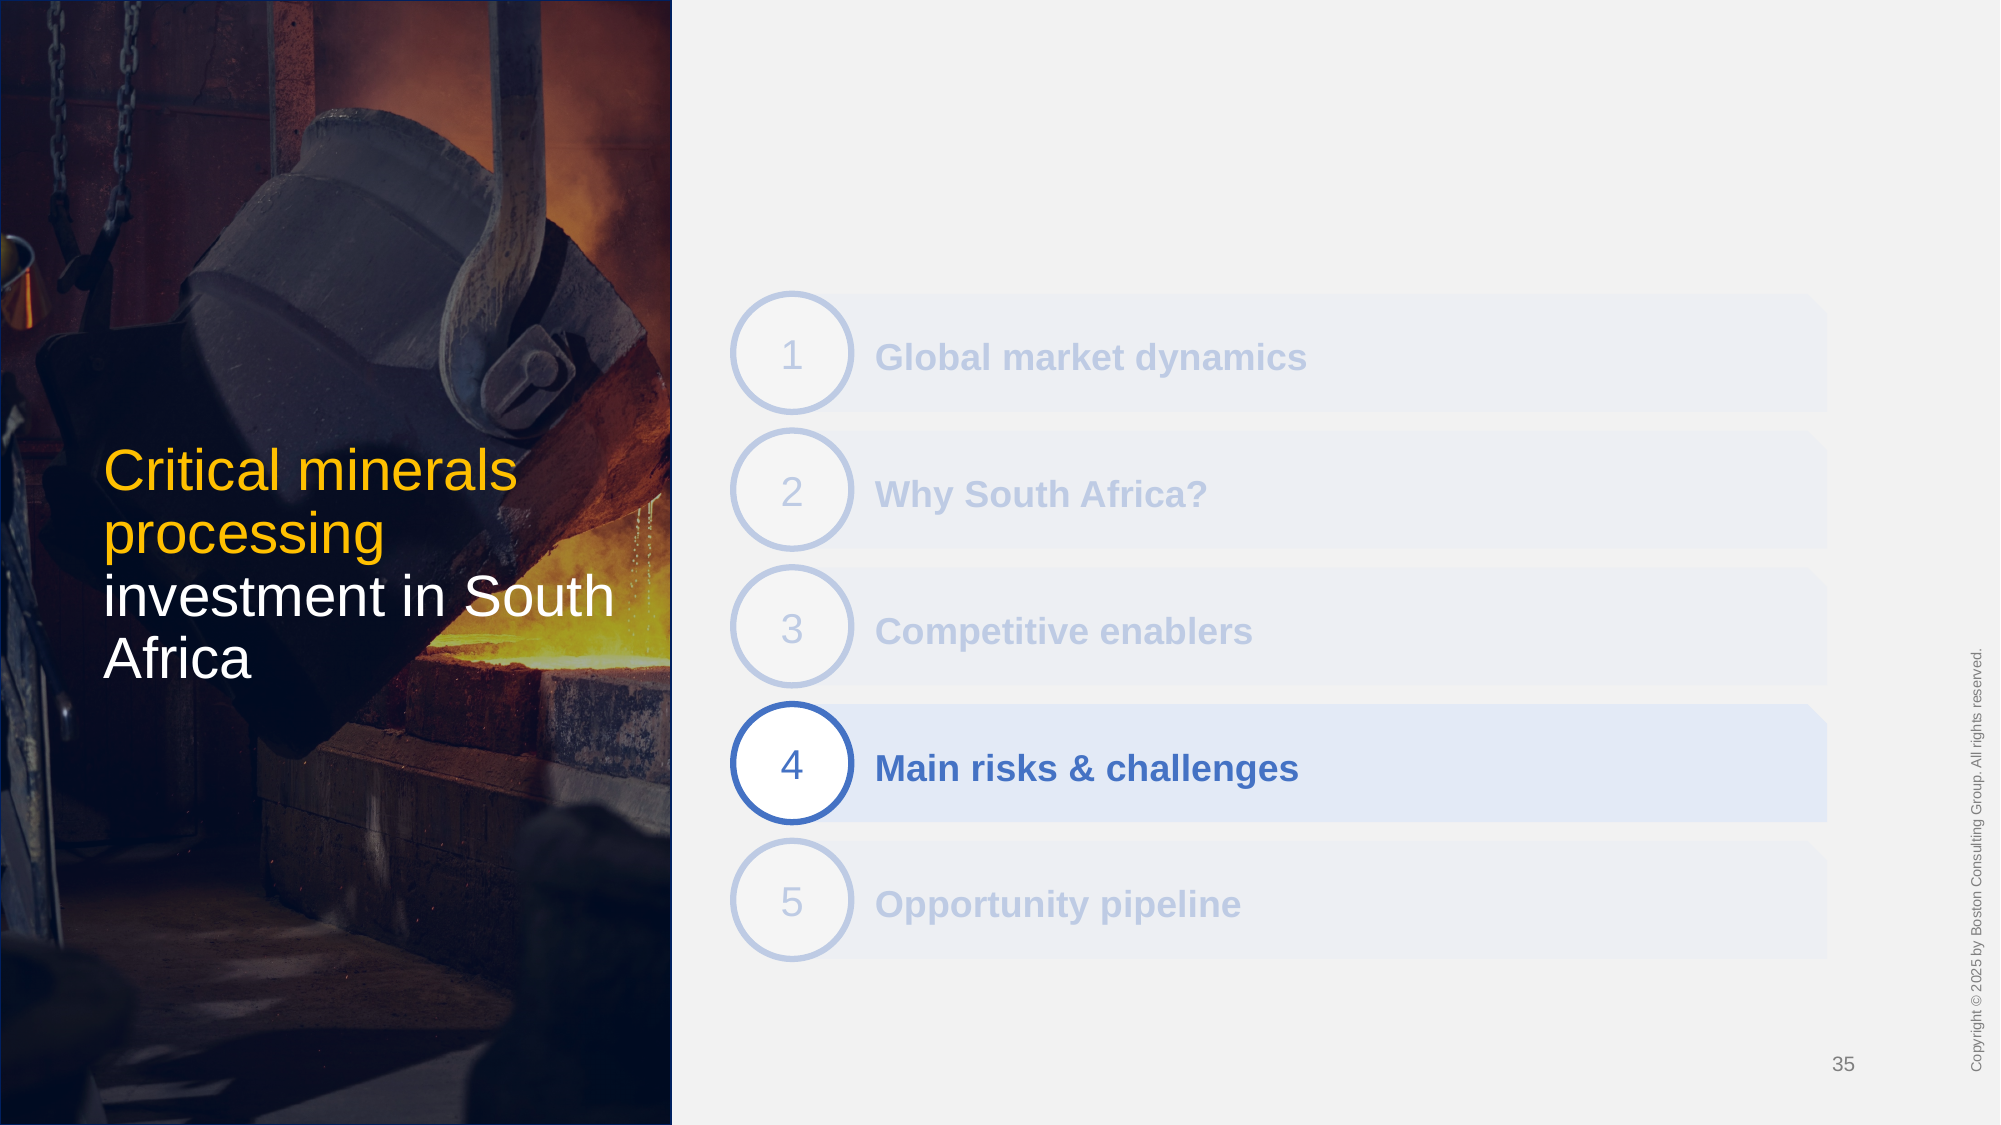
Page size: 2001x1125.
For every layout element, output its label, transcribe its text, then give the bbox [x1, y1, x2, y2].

text_box [0, 0, 671, 1125]
text_box Main risks & challenges [797, 704, 1828, 823]
text_box 4 [733, 704, 852, 823]
text_box [695, 285, 1897, 972]
title Critical minerals processing investment in South Africa [103, 439, 617, 686]
